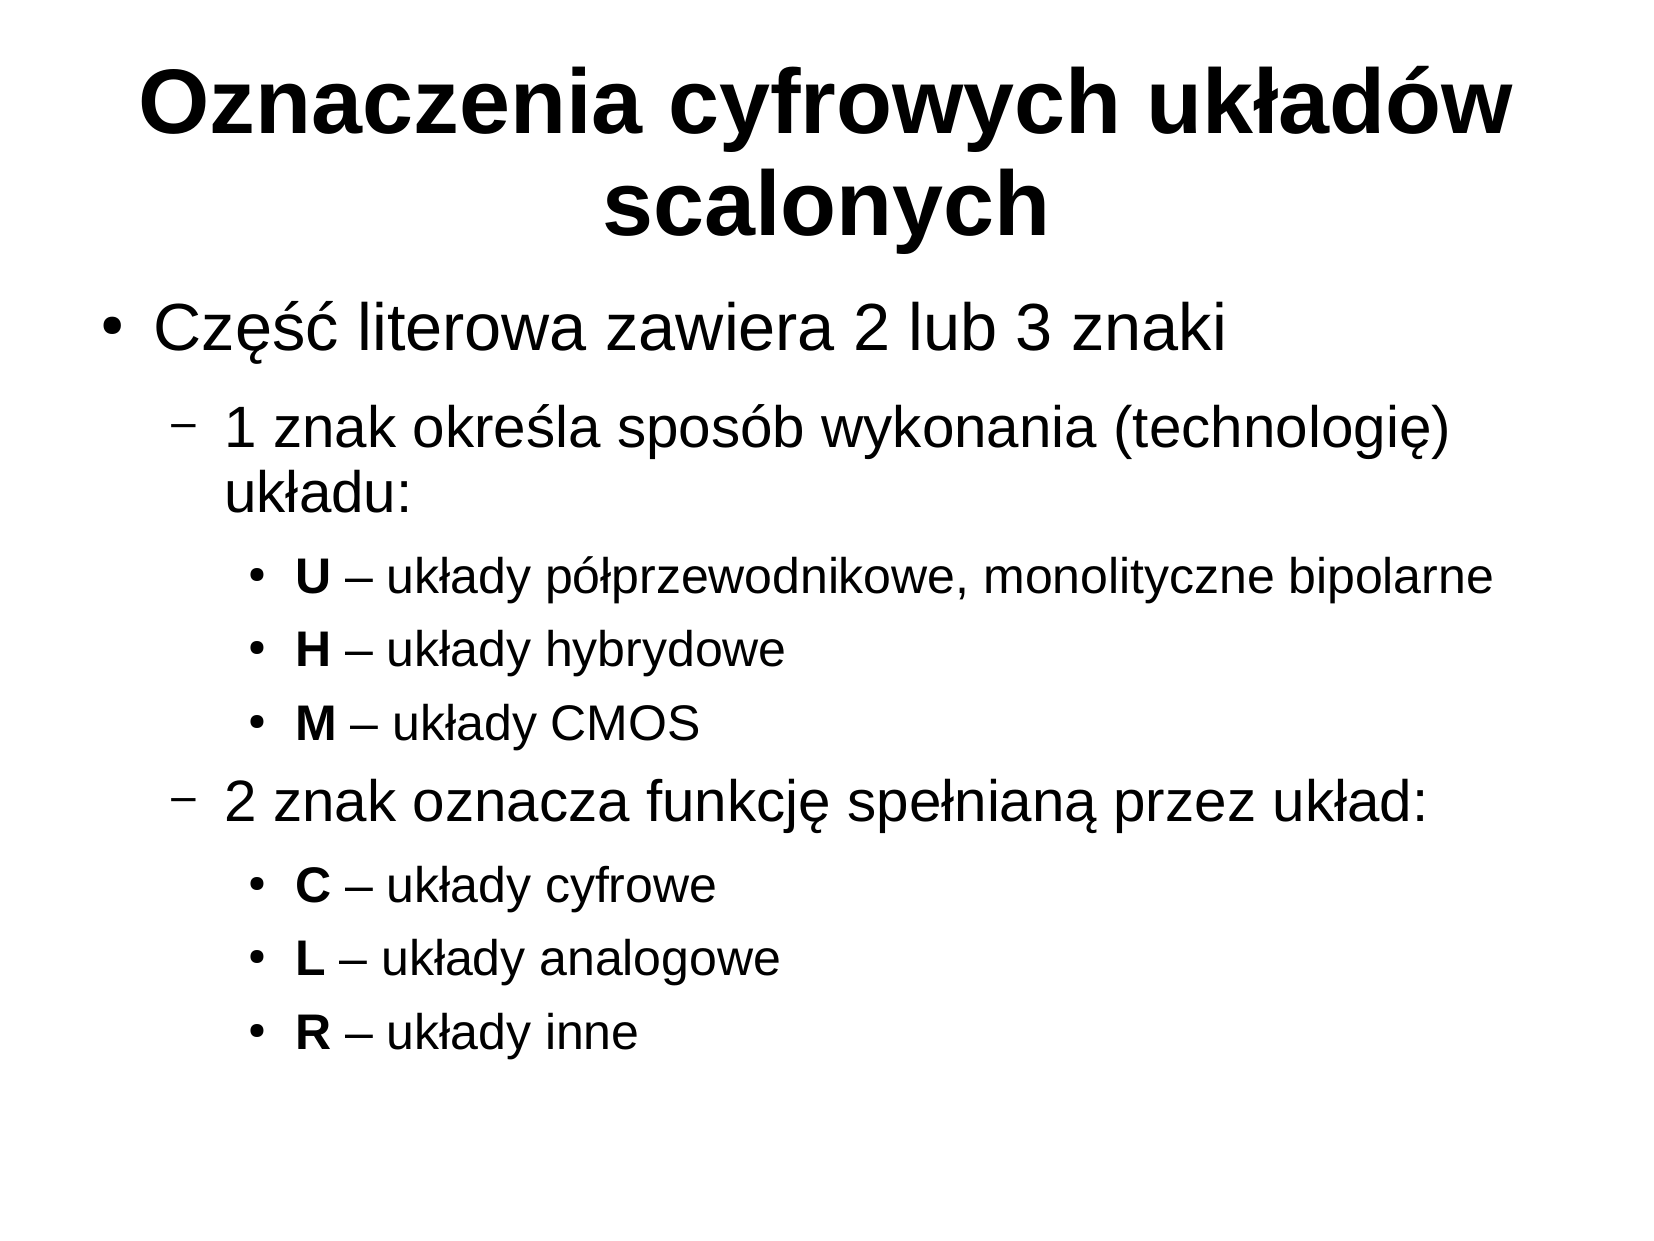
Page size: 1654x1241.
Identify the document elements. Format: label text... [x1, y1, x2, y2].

title Oznaczenia cyfrowych układów scalonych [82, 49, 1571, 257]
list Część literowa zawiera 2 lub 3 znaki 1 znak określa sposób wykonania (technologię) układu: U – układy półprzewodnikowe, monolityczne bipolarne H – układy hybrydowe M – układy CMOS 2 znak oznacza funkcję spełnianą przez układ: C – układy cyfrowe L – układy analogowe R – układy inne [82, 290, 1571, 1109]
